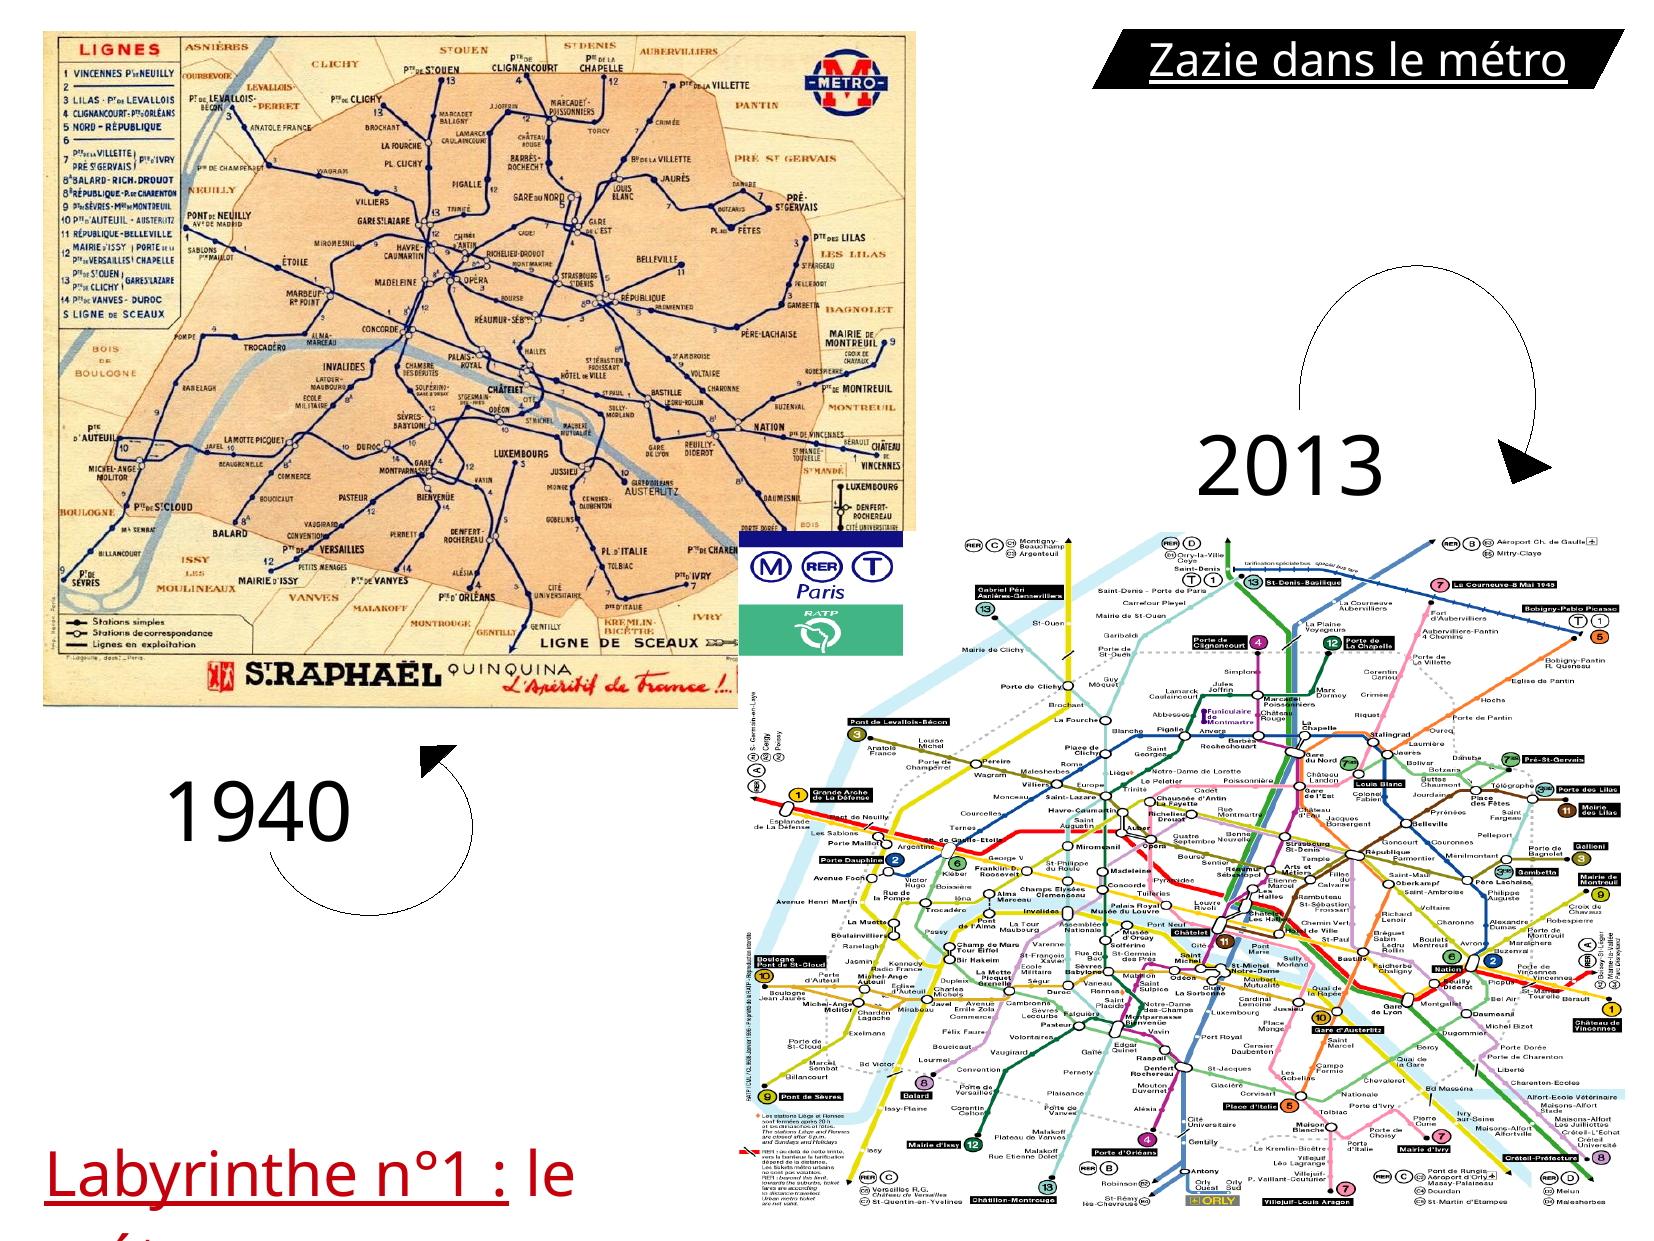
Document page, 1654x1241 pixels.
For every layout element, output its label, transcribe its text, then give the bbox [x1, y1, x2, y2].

text_box [270, 745, 473, 916]
text_box Zazie dans le métro [1092, 29, 1625, 89]
text_box [1299, 265, 1552, 484]
text_box 1940 [147, 744, 384, 853]
picture [43, 31, 1625, 1211]
text_box 2013 [1181, 398, 1418, 507]
text_box Labyrinthe n°1 : le métro [29, 1122, 709, 1211]
